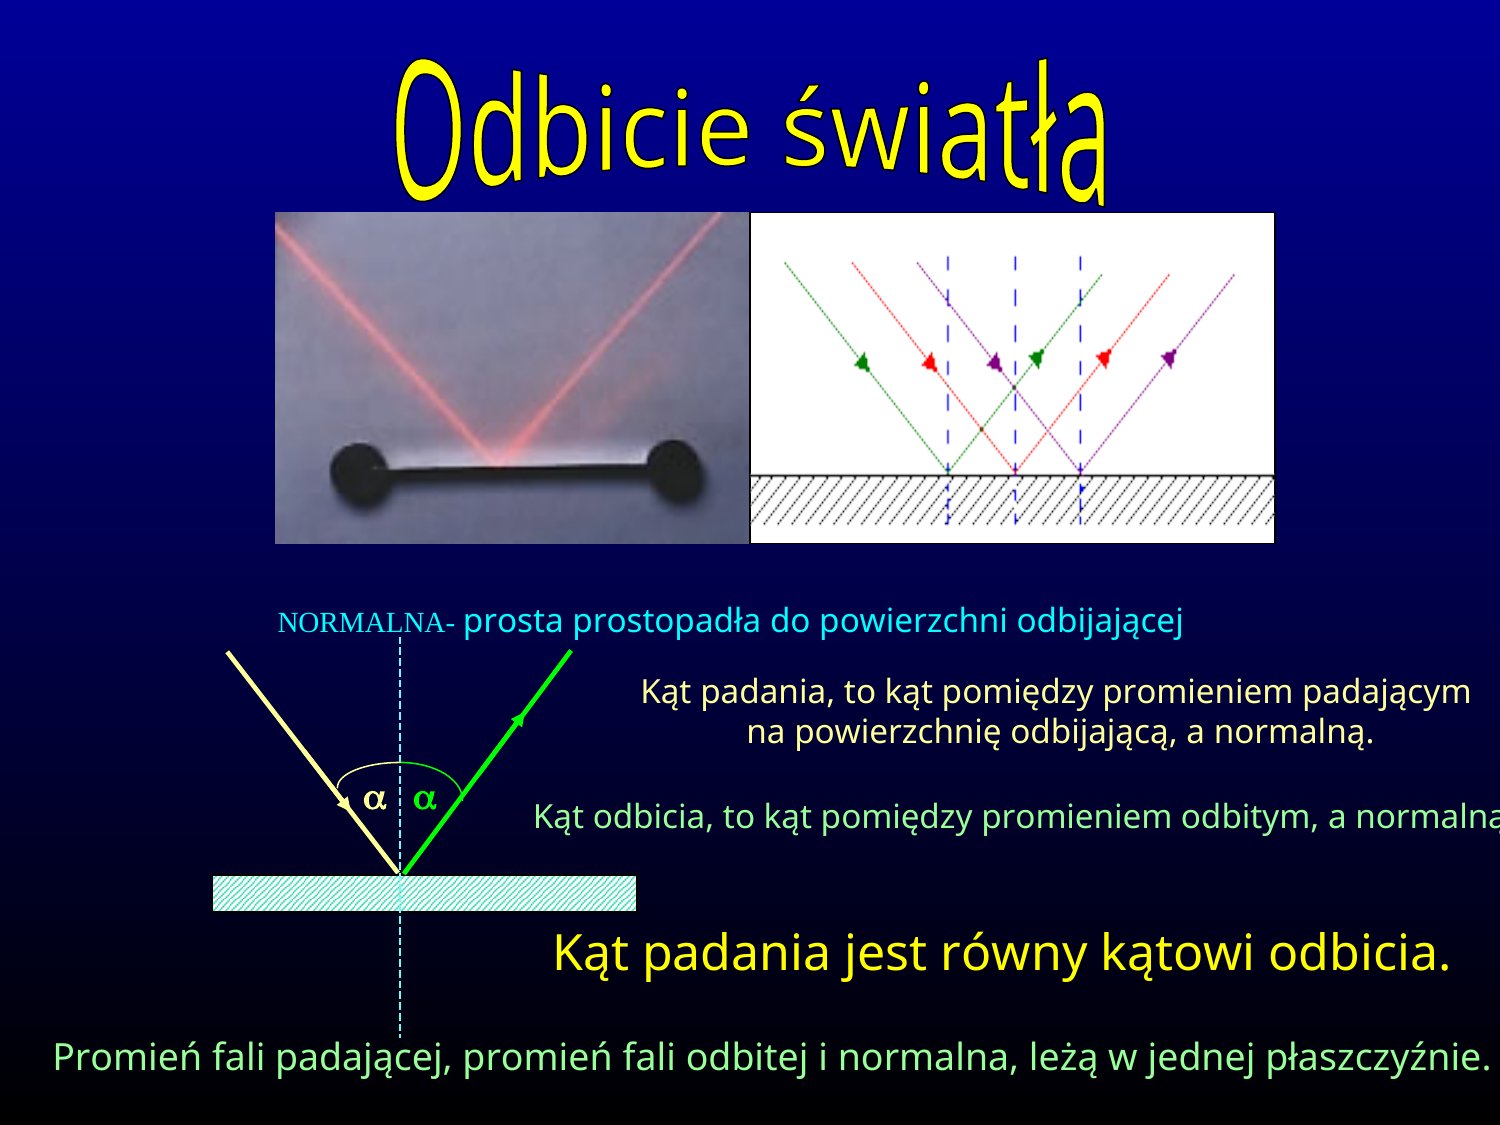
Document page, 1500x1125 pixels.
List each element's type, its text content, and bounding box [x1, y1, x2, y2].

text_box Odbicie światła [601, 107, 611, 171]
text_box Odbicie światła [700, 108, 749, 167]
picture [275, 212, 1275, 550]
text_box Odbicie światła [625, 107, 666, 169]
text_box Odbicie światła [995, 81, 1029, 190]
text_box Odbicie światła [785, 108, 825, 167]
text_box Odbicie światła [1029, 57, 1058, 194]
text_box Kąt padania jest równy kątowi odbicia. [537, 912, 1468, 988]
text_box Odbicie światła [677, 109, 687, 167]
text_box Odbicie światła [473, 69, 522, 187]
text_box Odbicie światła [395, 58, 462, 202]
text_box  [369, 794, 374, 807]
text_box Odbicie światła [538, 73, 588, 178]
text_box [212, 875, 638, 913]
text_box Odbicie światła [1061, 92, 1105, 208]
text_box Odbicie światła [830, 106, 910, 171]
text_box Odbicie światła [919, 106, 929, 174]
text_box  [374, 750, 475, 838]
text_box Odbicie światła [941, 102, 986, 182]
text_box Odbicie światła [798, 84, 820, 102]
text_box NORMALNA- prosta prostopadła do powierzchni odbijającej [249, 599, 1213, 638]
text_box Kąt odbicia, to kąt pomiędzy promieniem odbitym, a normalną. [518, 787, 1500, 843]
text_box Kąt padania, to kąt pomiędzy promieniem padającym na powierzchnię odbijającą, a normalną. [625, 662, 1497, 758]
text_box  [324, 750, 374, 838]
text_box Promień fali padającej, promień fali odbitej i normalna, leżą w jednej płaszczyźnie.. [37, 1024, 1500, 1086]
